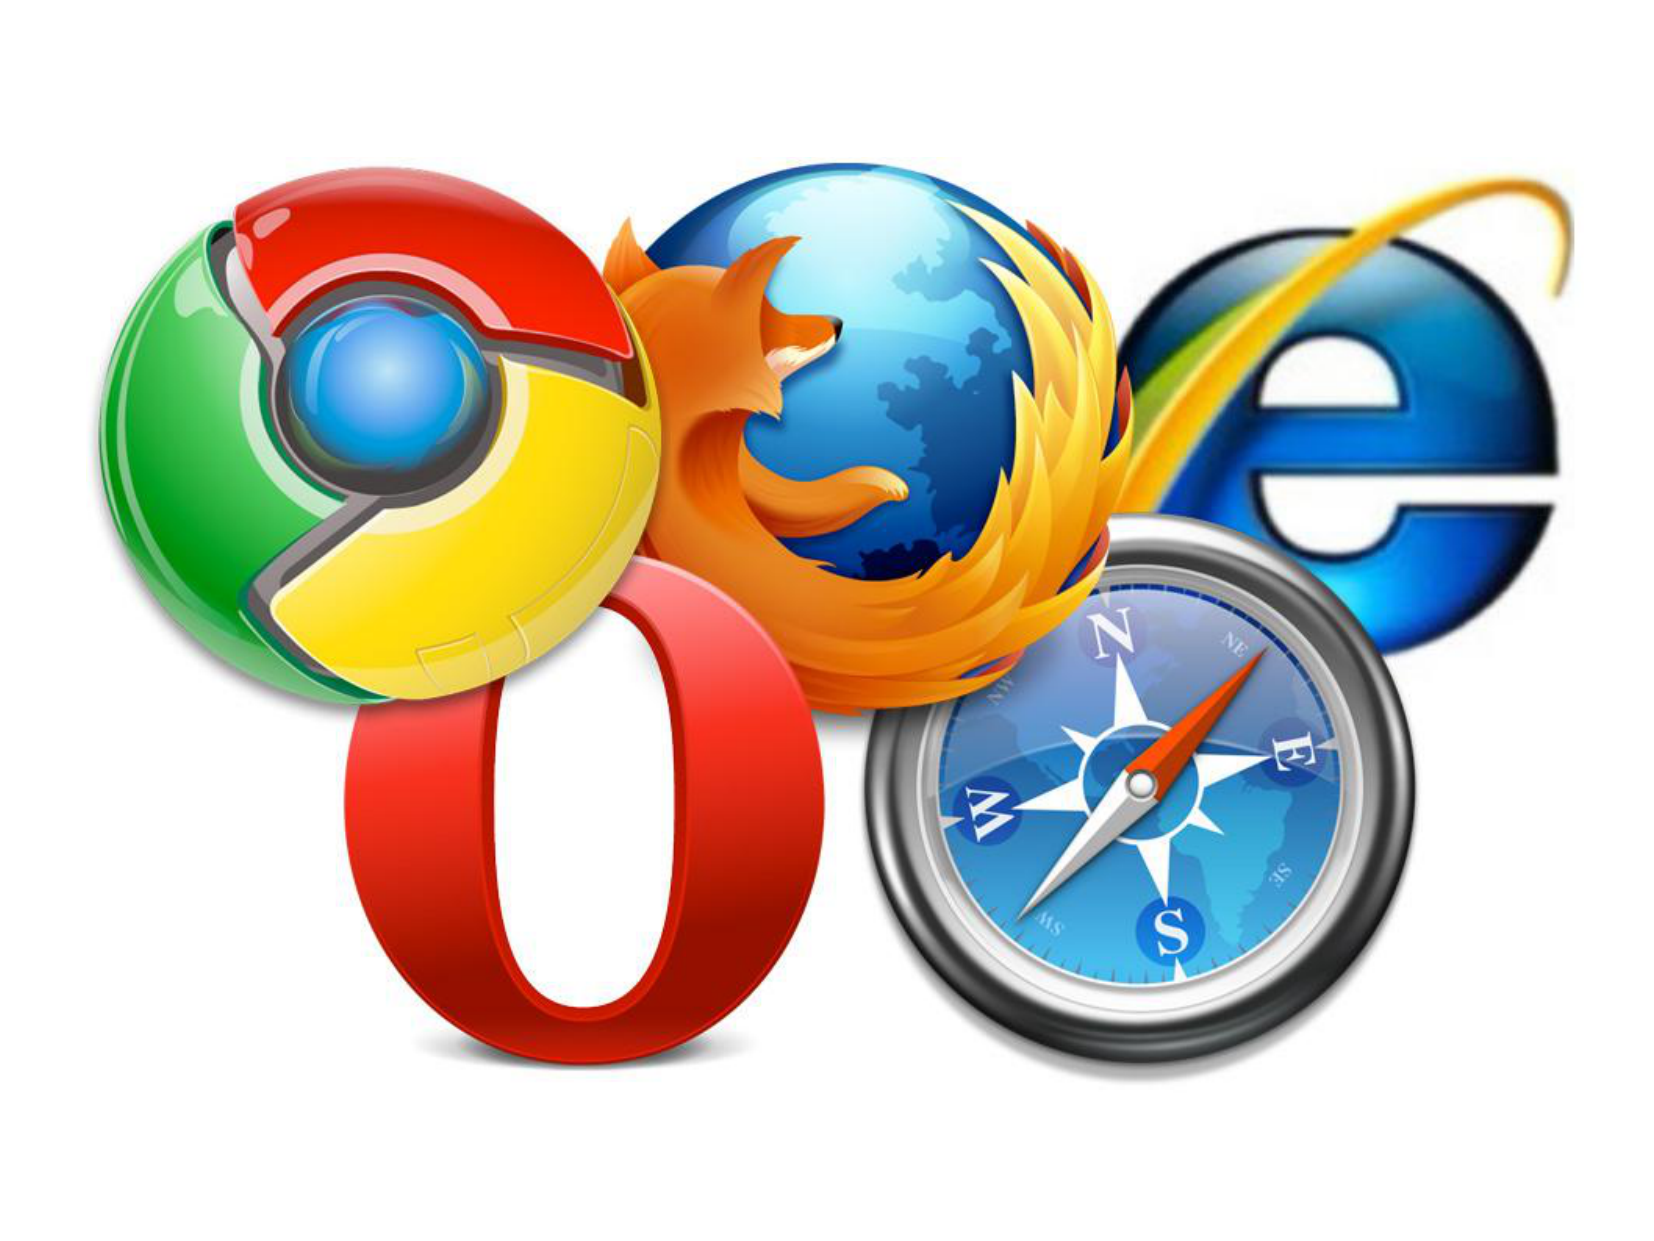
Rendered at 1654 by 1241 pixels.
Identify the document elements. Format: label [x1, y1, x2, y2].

picture [86, 157, 1584, 1093]
